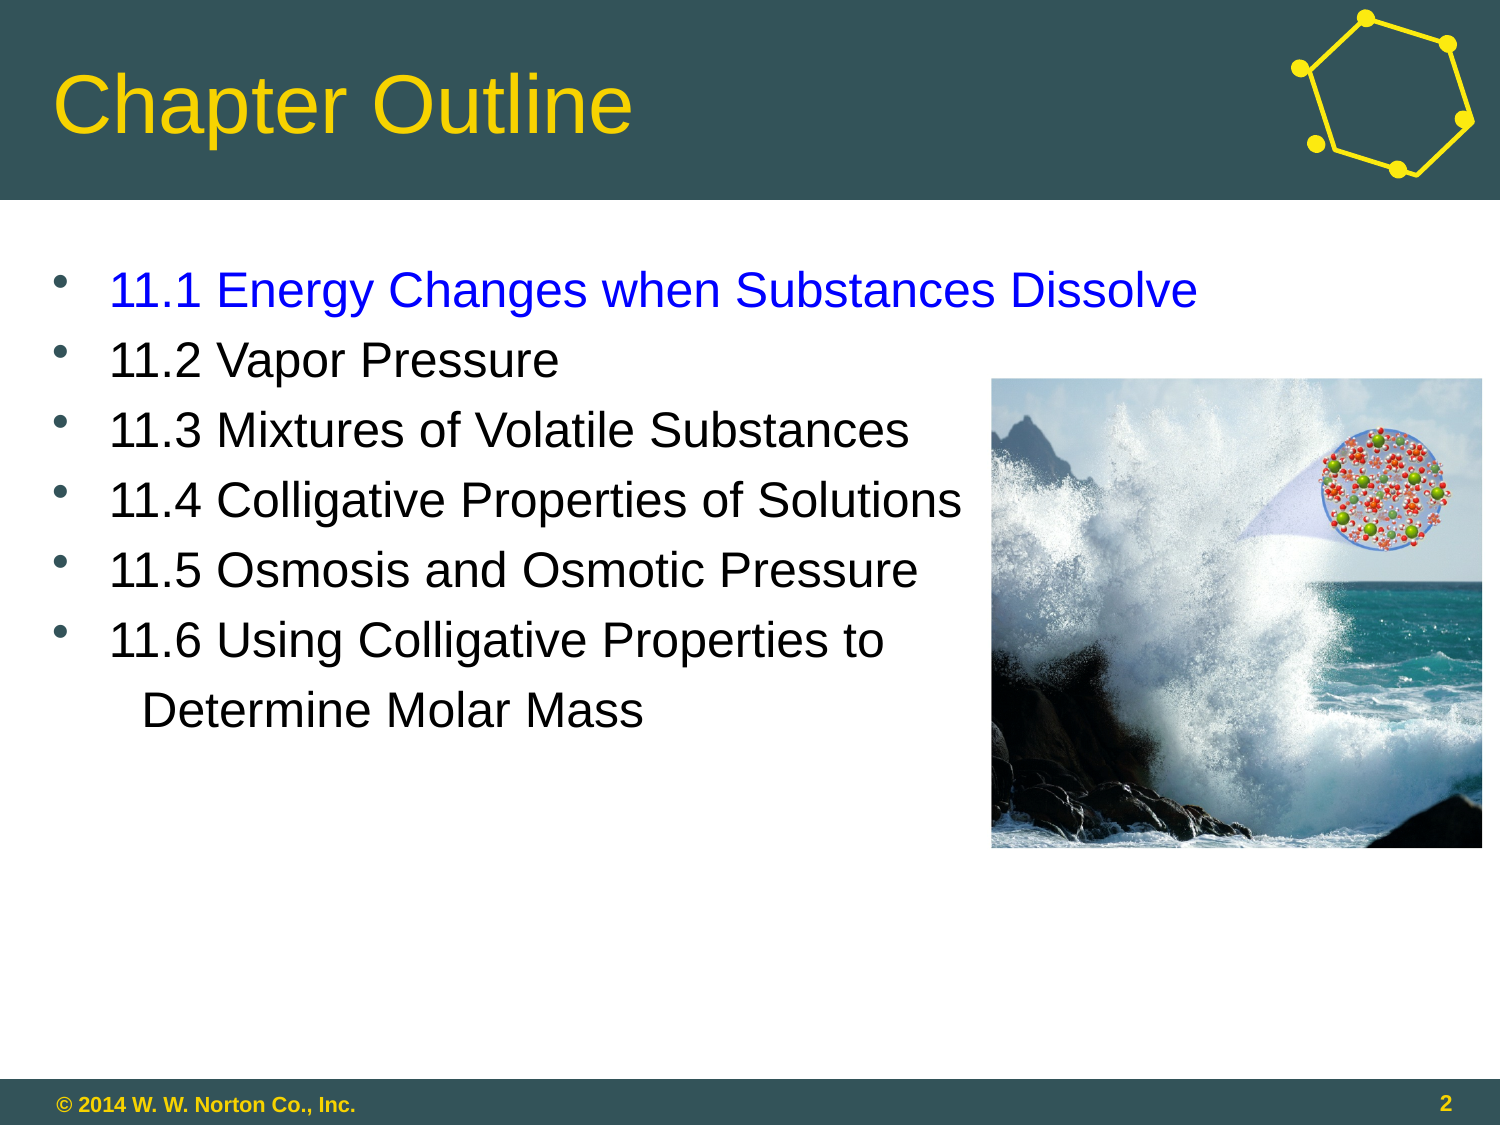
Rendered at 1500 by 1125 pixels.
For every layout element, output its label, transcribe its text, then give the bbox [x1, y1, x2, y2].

picture [1313, 374, 1486, 853]
list 11.1 Energy Changes when Substances Dissolve 11.2 Vapor Pressure 11.3 Mixtures of Volatile Substances 11.4 Colligative Properties of Solutions 11.5 Osmosis and Osmotic Pressure 11.6 Using Colligative Properties to Determine Molar Mass [37, 249, 1313, 975]
title Chapter Outline [37, 12, 1118, 188]
slide_number <number> [1408, 1085, 1468, 1120]
